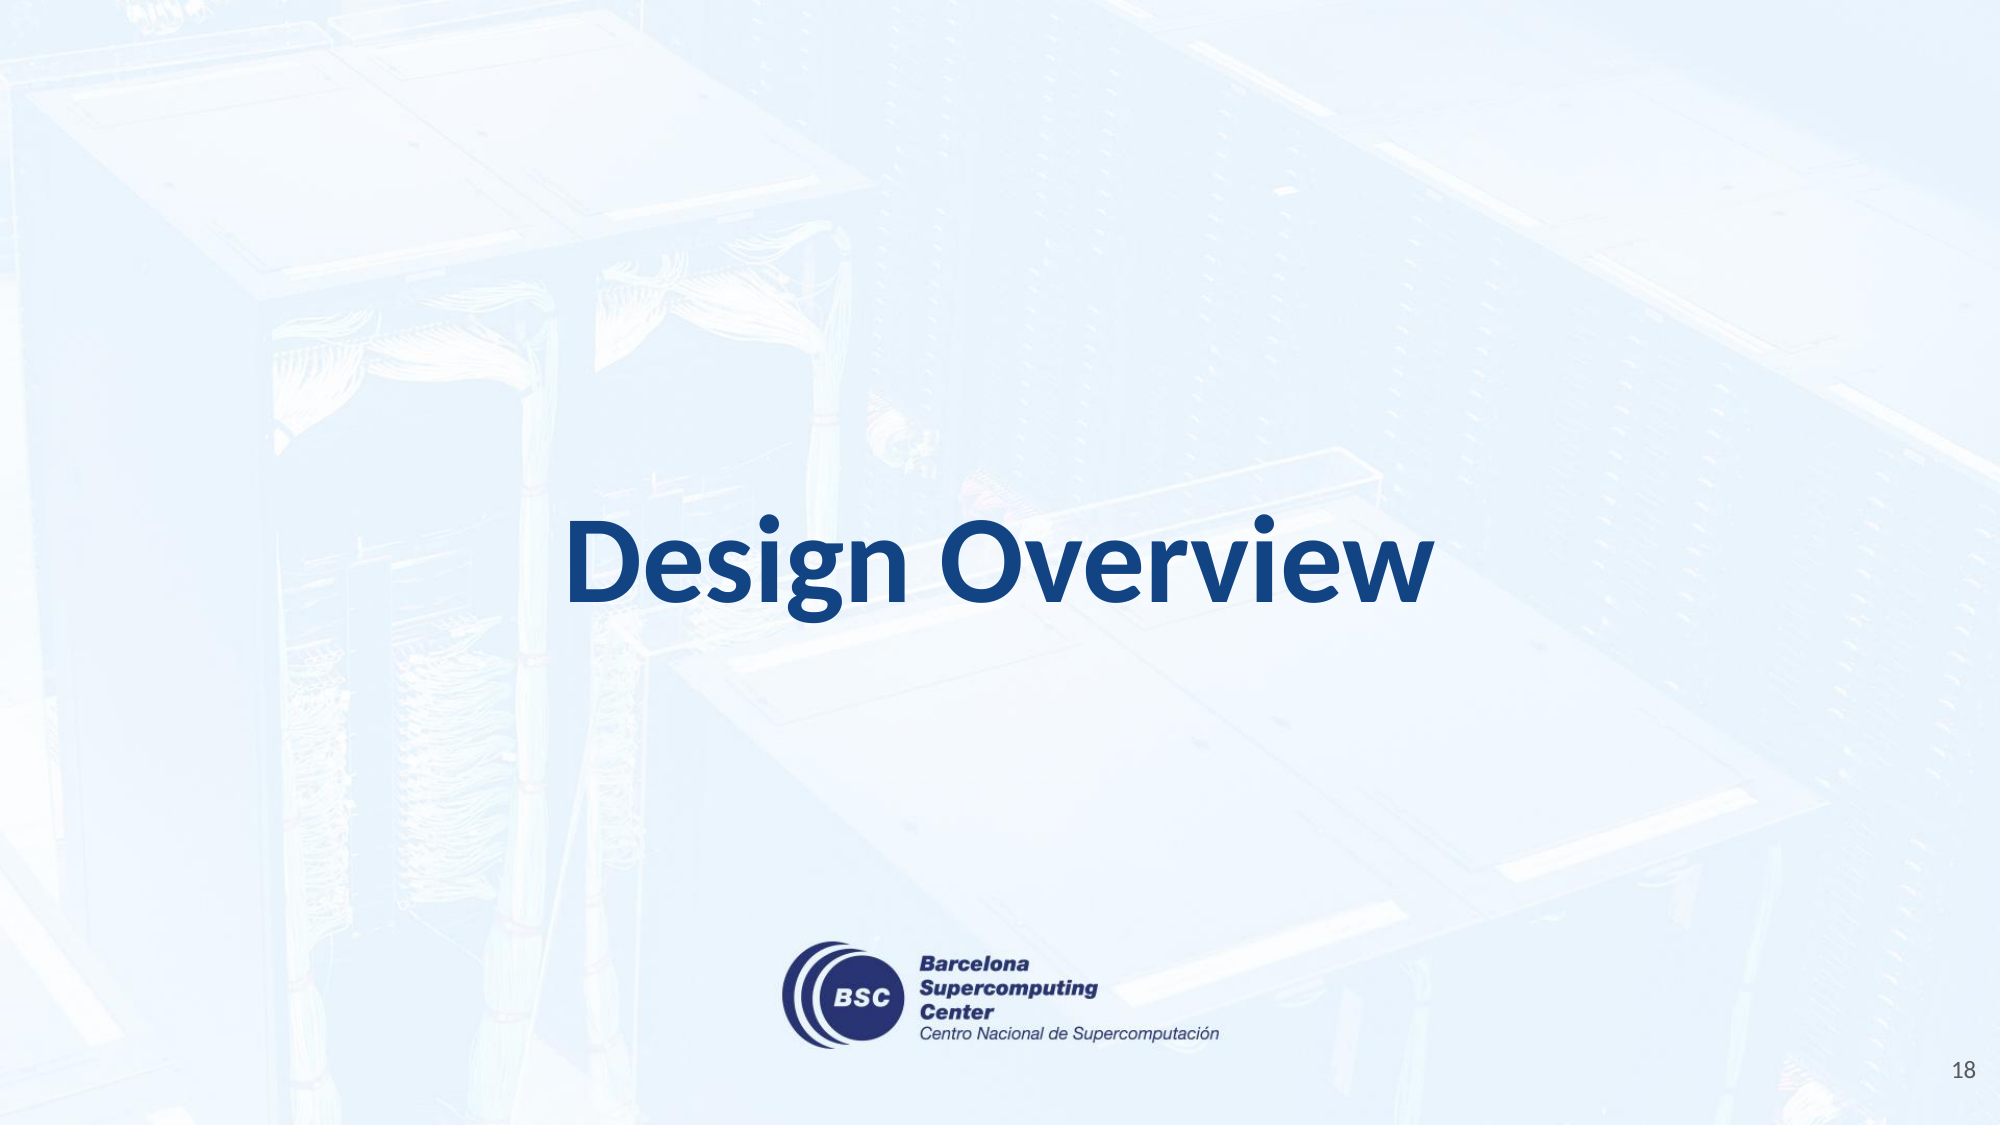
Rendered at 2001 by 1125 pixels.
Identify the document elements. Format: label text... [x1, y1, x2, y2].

slide_number <number> [1871, 1038, 1992, 1125]
picture [0, 0, 2001, 1125]
text_box Design Overview [324, 493, 1675, 632]
